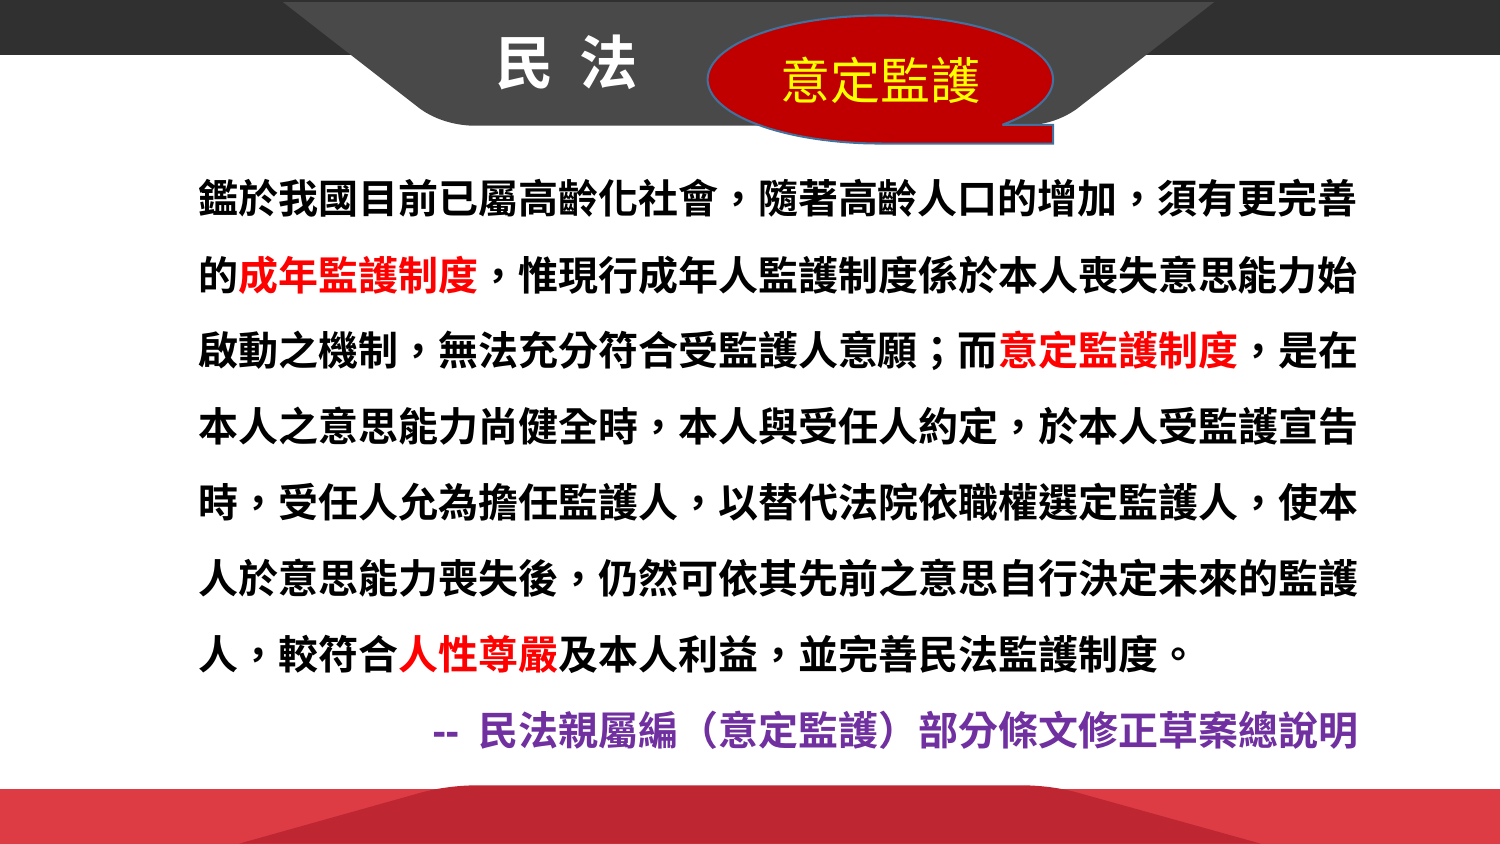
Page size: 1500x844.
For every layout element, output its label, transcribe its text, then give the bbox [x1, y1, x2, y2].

text_box 民 法 [480, 19, 664, 105]
text_box [0, 0, 1500, 126]
text_box 意定監護 [707, 15, 1054, 144]
list 鑑於我國目前已屬高齡化社會，隨著高齡人口的增加，須有更完善的成年監護制度，惟現行成年人監護制度係於本人喪失意思能力始啟動之機制，無法充分符合受監護人意願；而意定監護制度，是在本人之意思能力尚健全時，本人與受任人約定，於本人受監護宣告時，受任人允為擔任監護人，以替代法院依職權選定監護人，使本人於意思能力喪失後，仍然可依其先前之意思自行決定未來的監護人，較符合人性尊嚴及本人利益，並完善民法監護制度。 -- 民法親屬編（意定監護）部分條文修正草案總說明 [39, 138, 1384, 832]
text_box [0, 789, 1500, 844]
